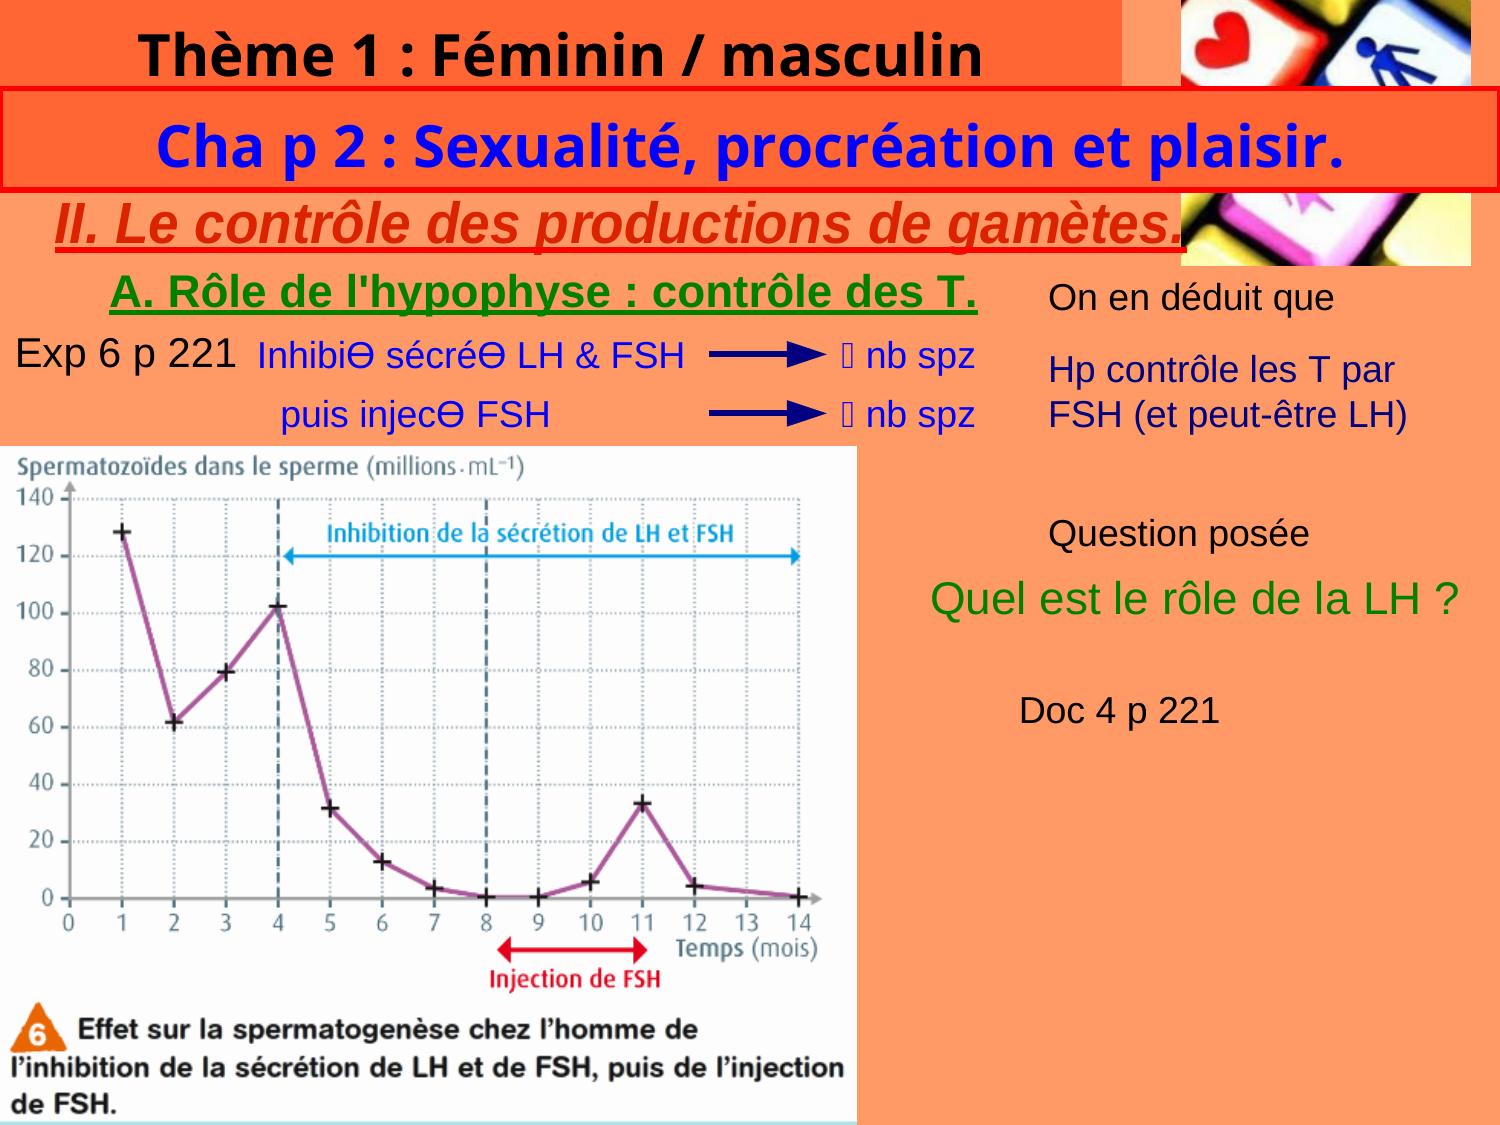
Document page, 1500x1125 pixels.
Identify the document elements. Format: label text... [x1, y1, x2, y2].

text_box Quel est le rôle de la LH ? [915, 561, 1477, 631]
picture [0, 446, 857, 1125]
picture [1181, 191, 1471, 265]
text_box Hp contrôle les T par FSH (et peut-être LH) [1033, 338, 1447, 443]
text_box Cha p 2 : Sexualité, procréation et plaisir. [0, 88, 1500, 191]
text_box A. Rôle de l'hypophyse : contrôle des T. [94, 253, 1010, 324]
text_box Doc 4 p 221 [1003, 678, 1300, 739]
text_box Question posée [1033, 501, 1477, 561]
text_box Thème 1 : Féminin / masculin [0, 0, 1122, 88]
text_box On en déduit que [1033, 265, 1477, 326]
text_box puis injecƟ FSH [265, 383, 733, 443]
text_box Le plaisir sexuel humain ne repose pas que sur des phénomènes biologiques. [710, 342, 824, 367]
text_box InhibiƟ sécréƟ LH & FSH [242, 324, 709, 384]
text_box Exp 6 p 221 [0, 318, 242, 384]
text_box Le plaisir sexuel humain ne repose pas que sur des phénomènes biologiques. [733, 401, 824, 426]
text_box  nb spz [826, 383, 1010, 443]
chart [53, 189, 1398, 255]
picture [1181, 0, 1471, 88]
text_box  nb spz [826, 324, 1004, 383]
